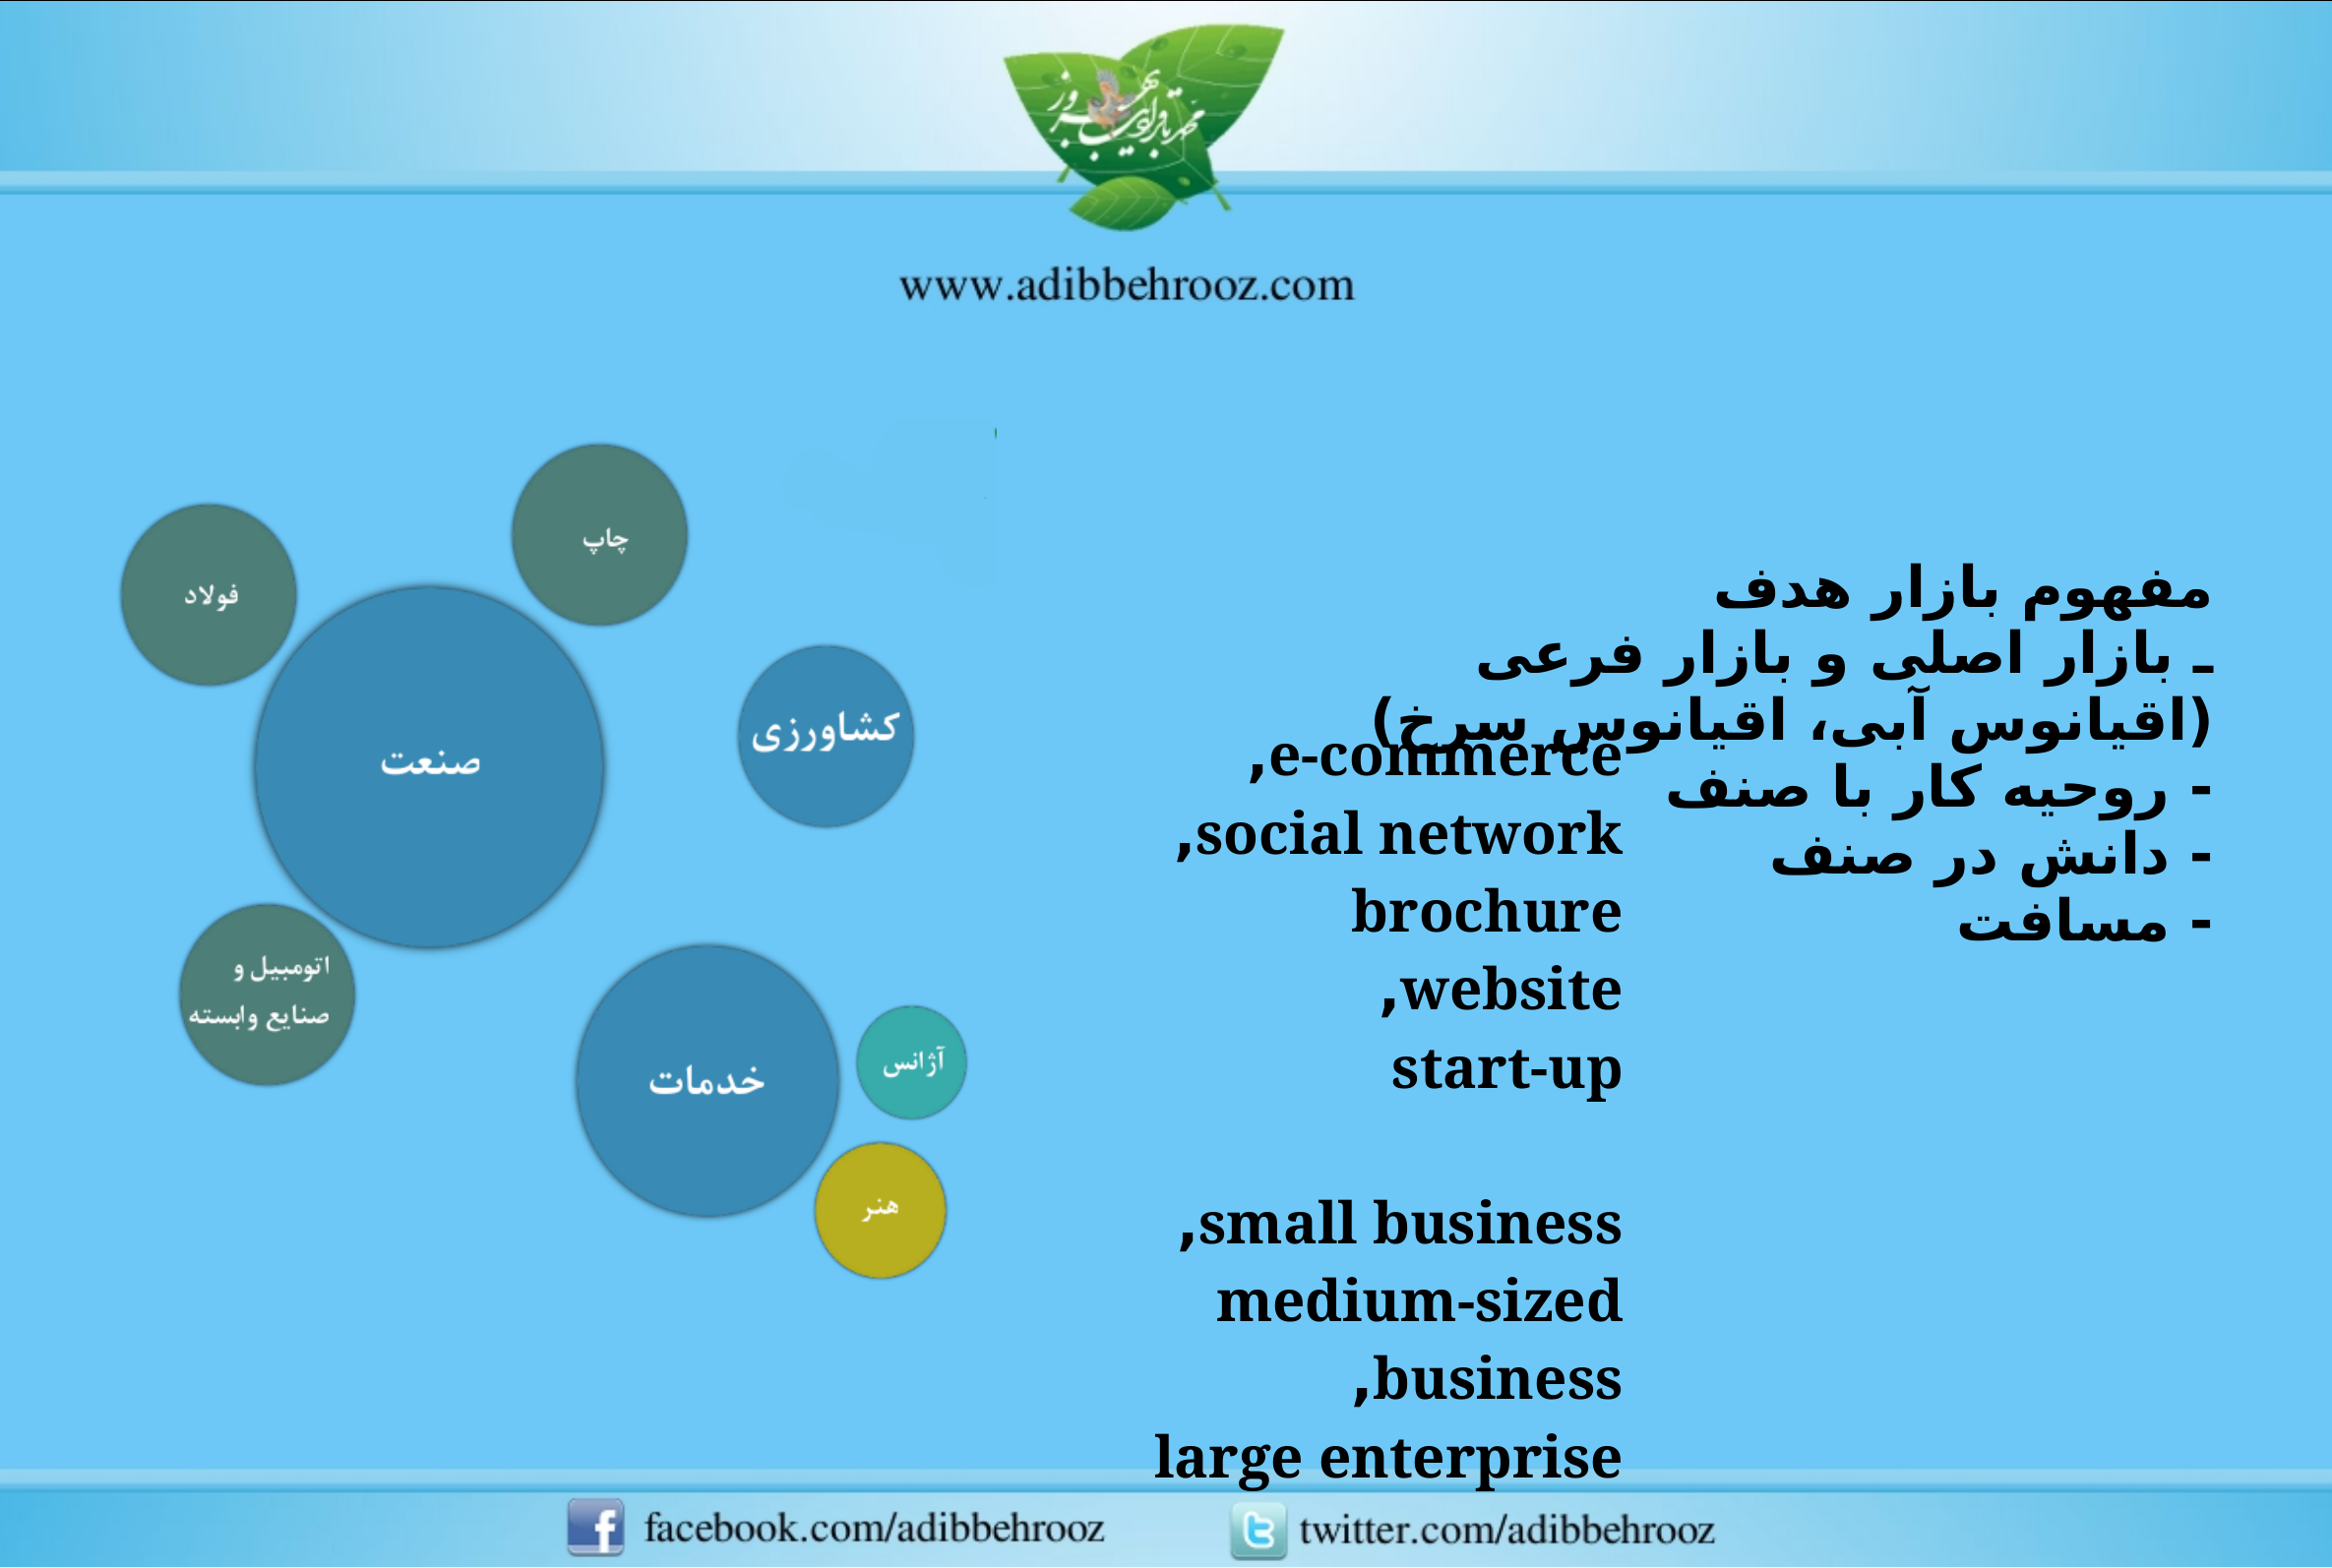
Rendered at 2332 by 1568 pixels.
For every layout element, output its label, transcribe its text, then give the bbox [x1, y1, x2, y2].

text_box e-commerce, social network, brochure website, start-up small business, medium-sized business, large enterprise [1107, 733, 1625, 1477]
subtitle مفهوم بازار هدف ـ بازار اصلی و بازار فرعی (اقیانوس آبی، اقیانوس سرخ) - روحیه کار با صنف - دانش در صنف - مسافت [1258, 442, 2215, 1144]
picture [0, 0, 2332, 1567]
